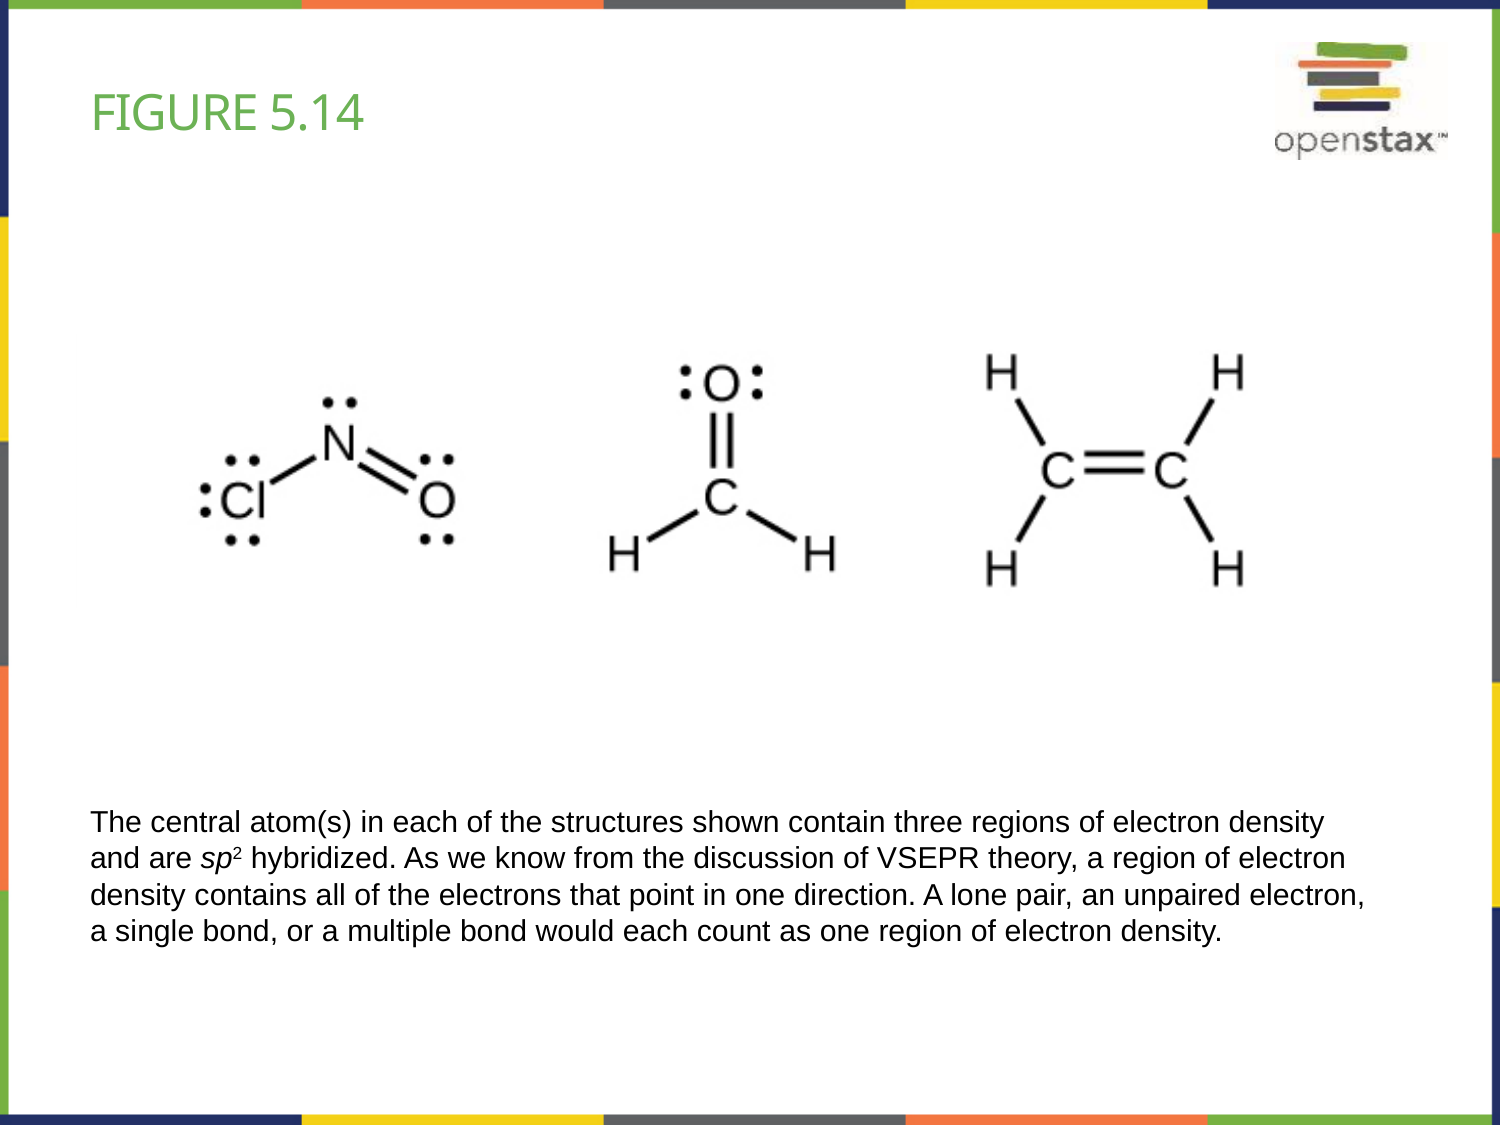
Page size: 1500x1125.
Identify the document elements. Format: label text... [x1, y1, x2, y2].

picture [0, 0, 1500, 1125]
list The central atom(s) in each of the structures shown contain three regions of electron density and are sp2 hybridized. As we know from the discussion of VSEPR theory, a region of electron density contains all of the electrons that point in one direction. A lone pair, an unpaired electron, a single bond, or a multiple bond would each count as one region of electron density. [75, 794, 1398, 986]
title Figure 5.14 [75, 39, 1398, 148]
